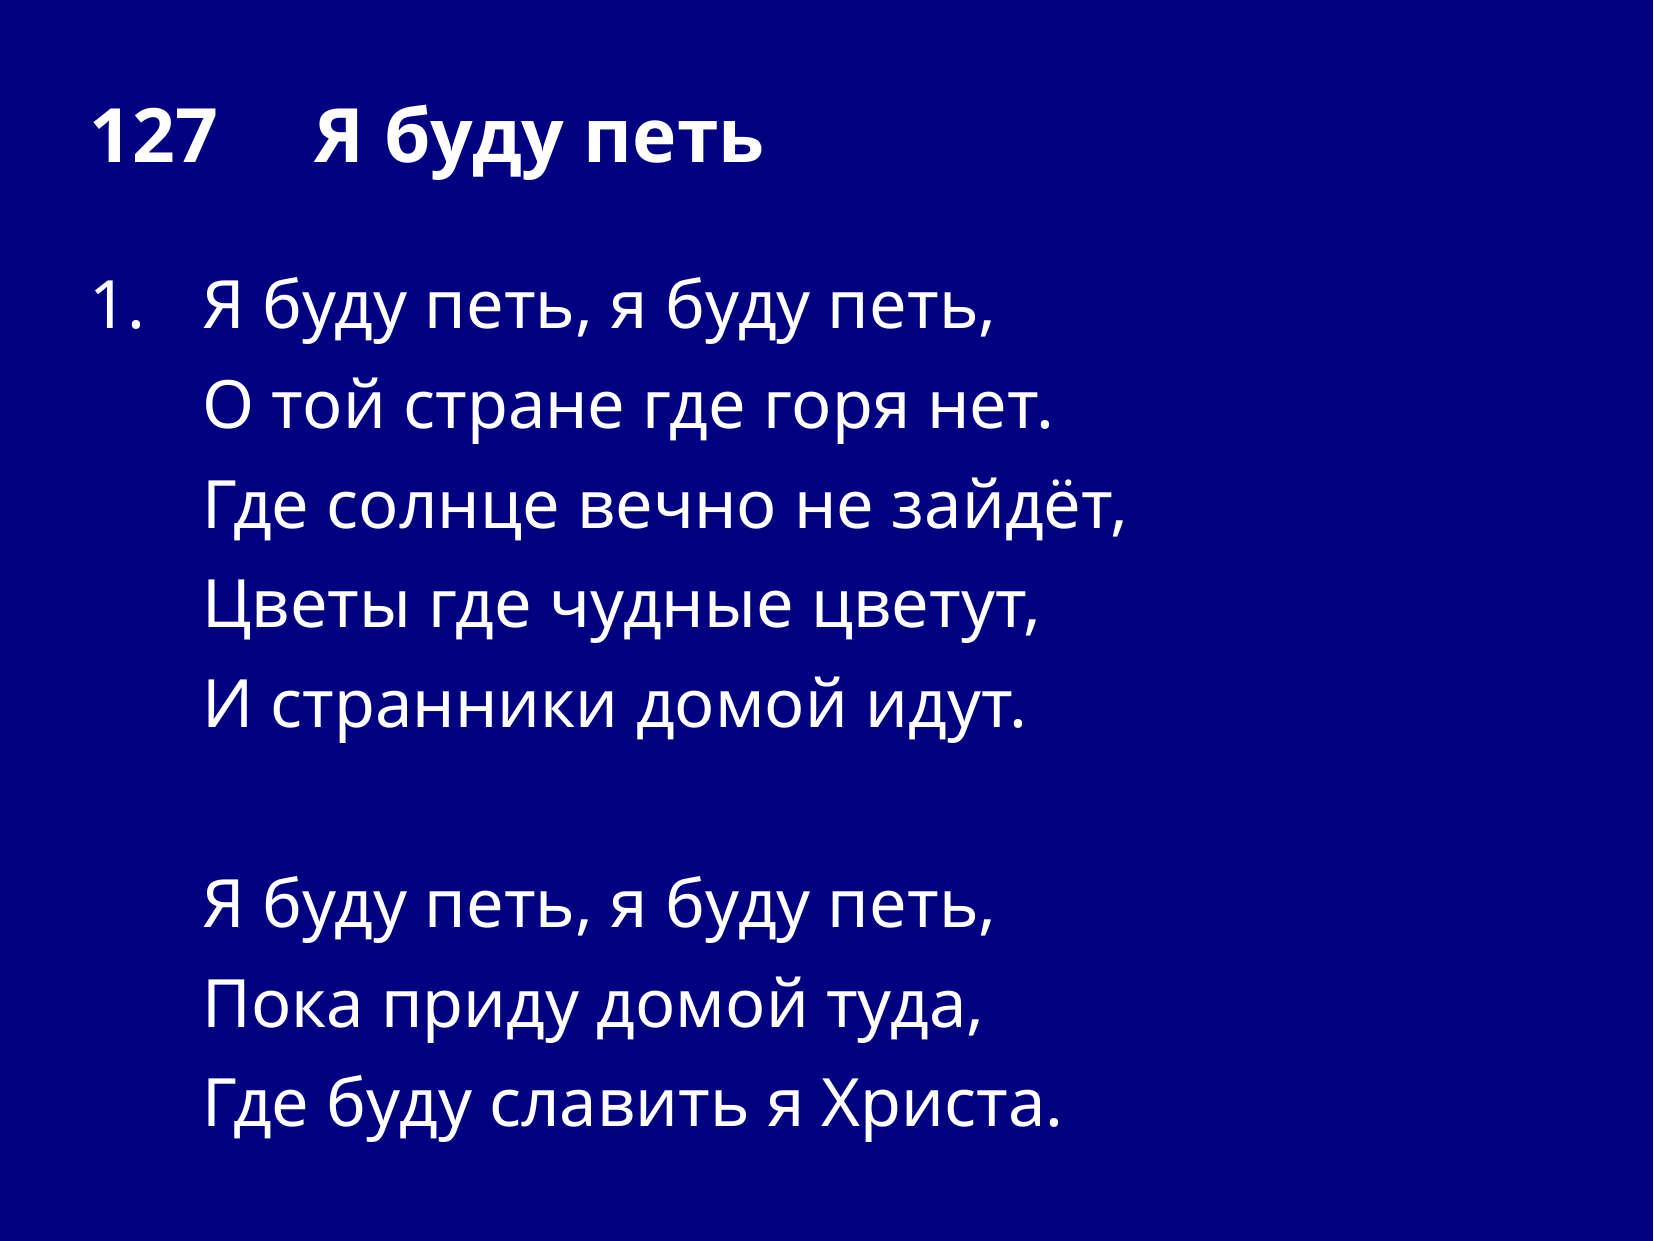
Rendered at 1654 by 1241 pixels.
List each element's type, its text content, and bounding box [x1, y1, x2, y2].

text_box 127 Я буду петь [75, 75, 1576, 188]
text_box 1. Я буду петь, я буду петь, О той стране где горя нет. Где солнце вечно не зайдёт, Цветы где чудные цветут, И странники домой идут. Я буду петь, я буду петь, Пока приду домой туда, Где буду славить я Христа. [75, 188, 1576, 1163]
